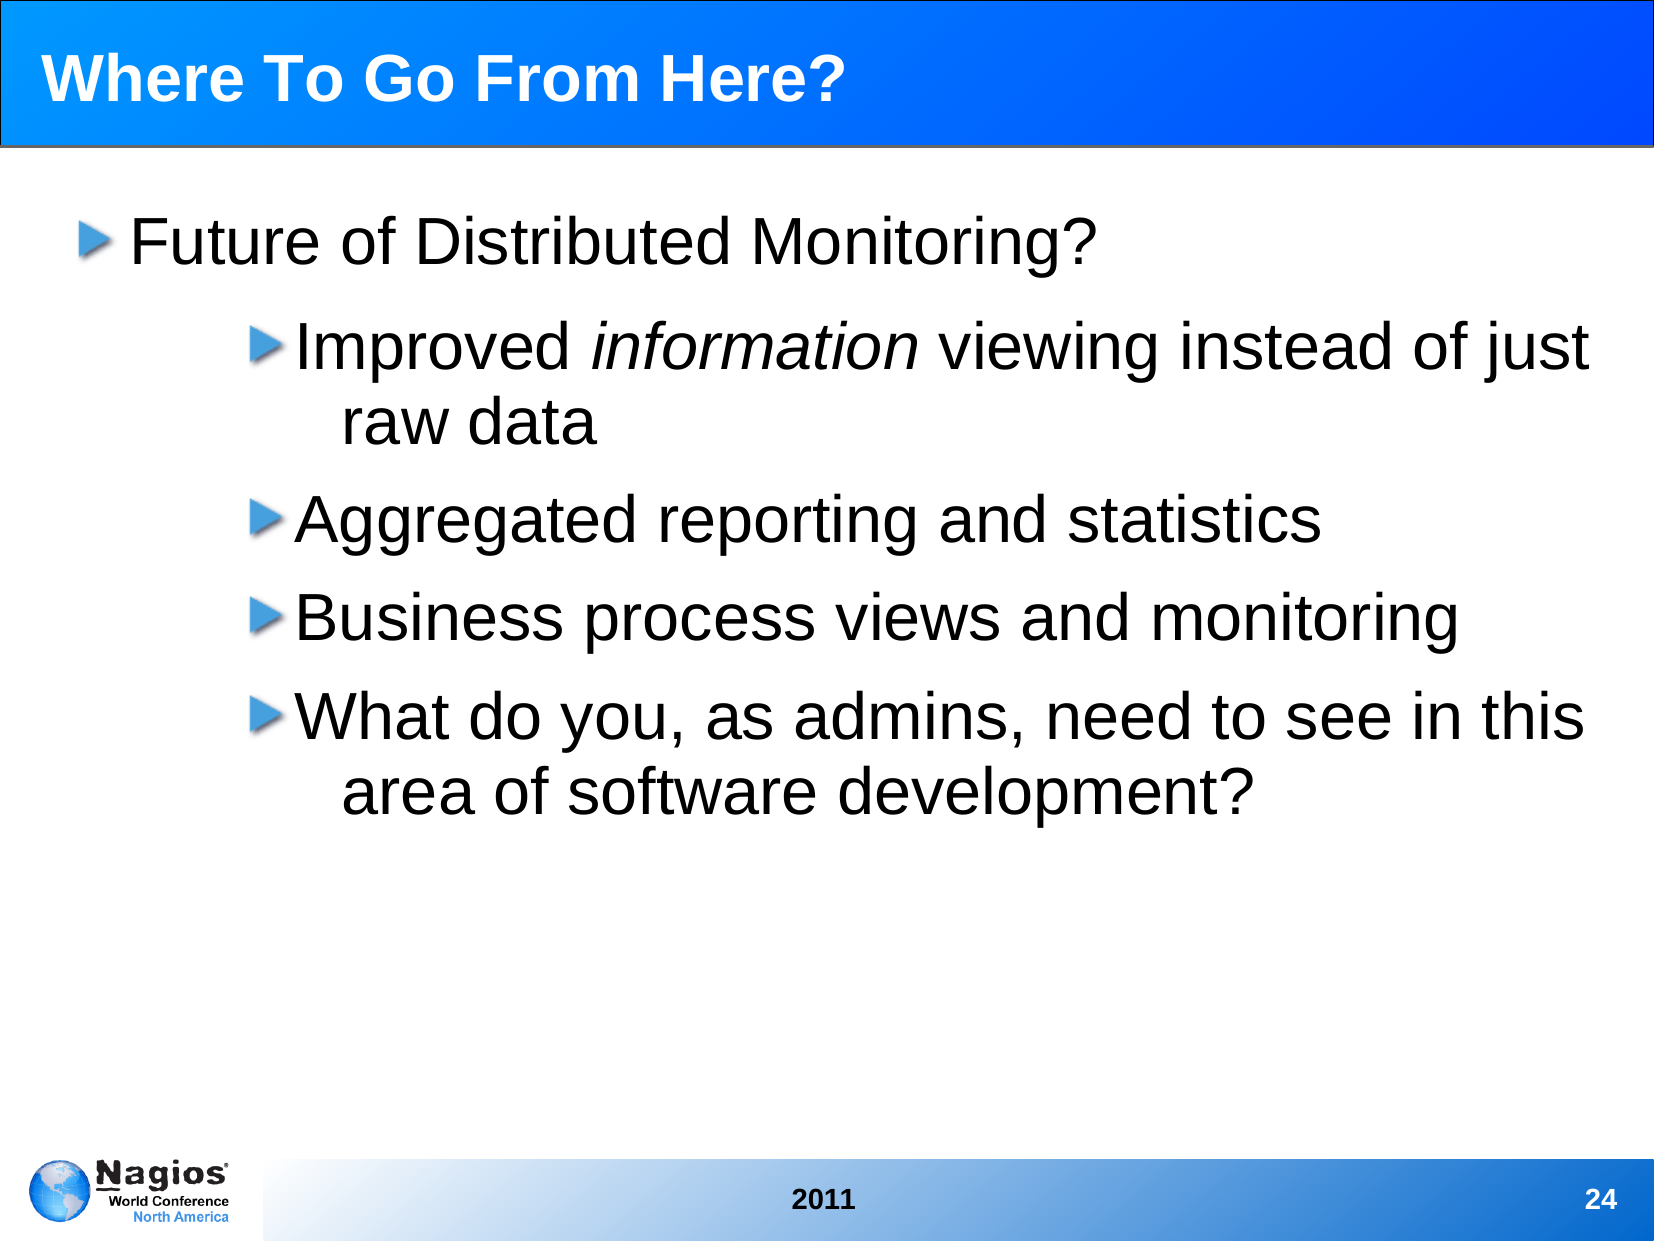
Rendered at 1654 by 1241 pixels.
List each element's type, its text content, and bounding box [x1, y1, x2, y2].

list Future of Distributed Monitoring? Improved information viewing instead of just raw data Aggregated reporting and statistics Business process views and monitoring What do you, as admins, need to see in this area of software development? [58, 204, 1599, 1072]
picture [29, 1159, 229, 1235]
title Where To Go From Here? [41, 29, 1638, 127]
